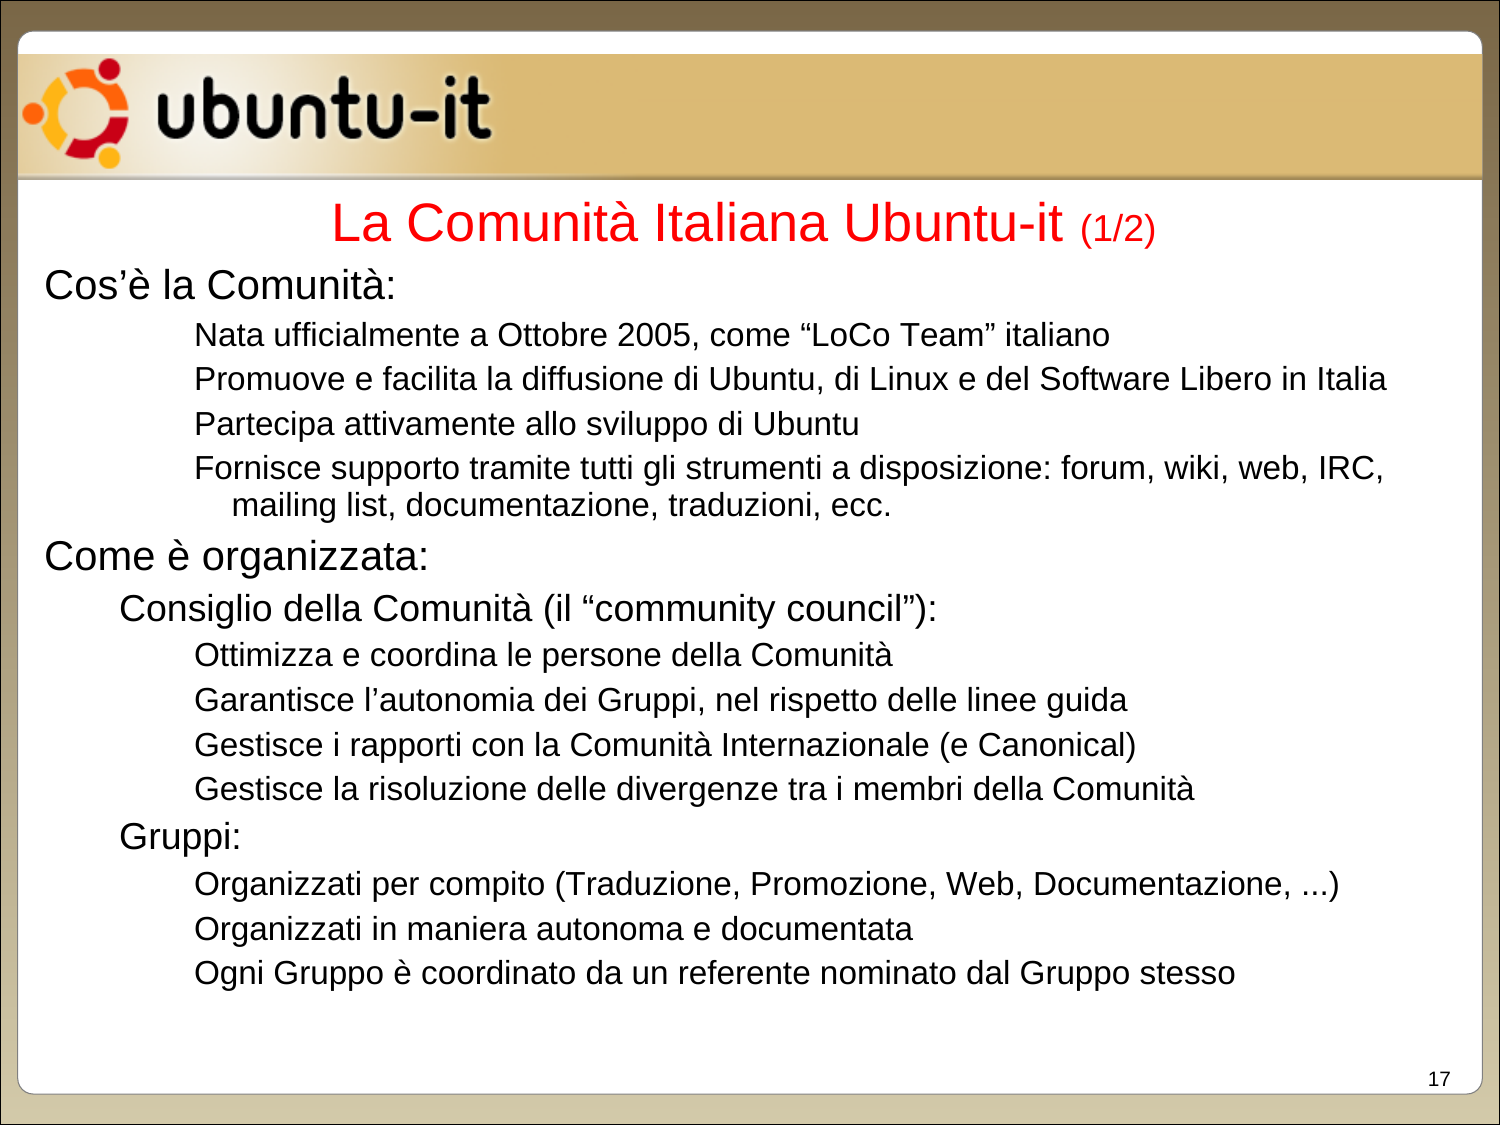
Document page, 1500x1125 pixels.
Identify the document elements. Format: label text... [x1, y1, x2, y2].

title La Comunità Italiana Ubuntu-it (1/2) [17, 178, 1471, 262]
list Cos’è la Comunità: Nata ufficialmente a Ottobre 2005, come “LoCo Team” italiano Promuove e facilita la diffusione di Ubuntu, di Linux e del Software Libero in Italia Partecipa attivamente allo sviluppo di Ubuntu Fornisce supporto tramite tutti gli strumenti a disposizione: forum, wiki, web, IRC, mailing list, documentazione, traduzioni, ecc. Come è organizzata: Consiglio della Comunità (il “community council”): Ottimizza e coordina le persone della Comunità Garantisce l’autonomia dei Gruppi, nel rispetto delle linee guida Gestisce i rapporti con la Comunità Internazionale (e Canonical) Gestisce la risoluzione delle divergenze tra i membri della Comunità Gruppi: Organizzati per compito (Traduzione, Promozione, Web, Documentazione, ...) Organizzati in maniera autonoma e documentata Ogni Gruppo è coordinato da un referente nominato dal Gruppo stesso [29, 255, 1471, 1083]
picture [18, 54, 1483, 180]
